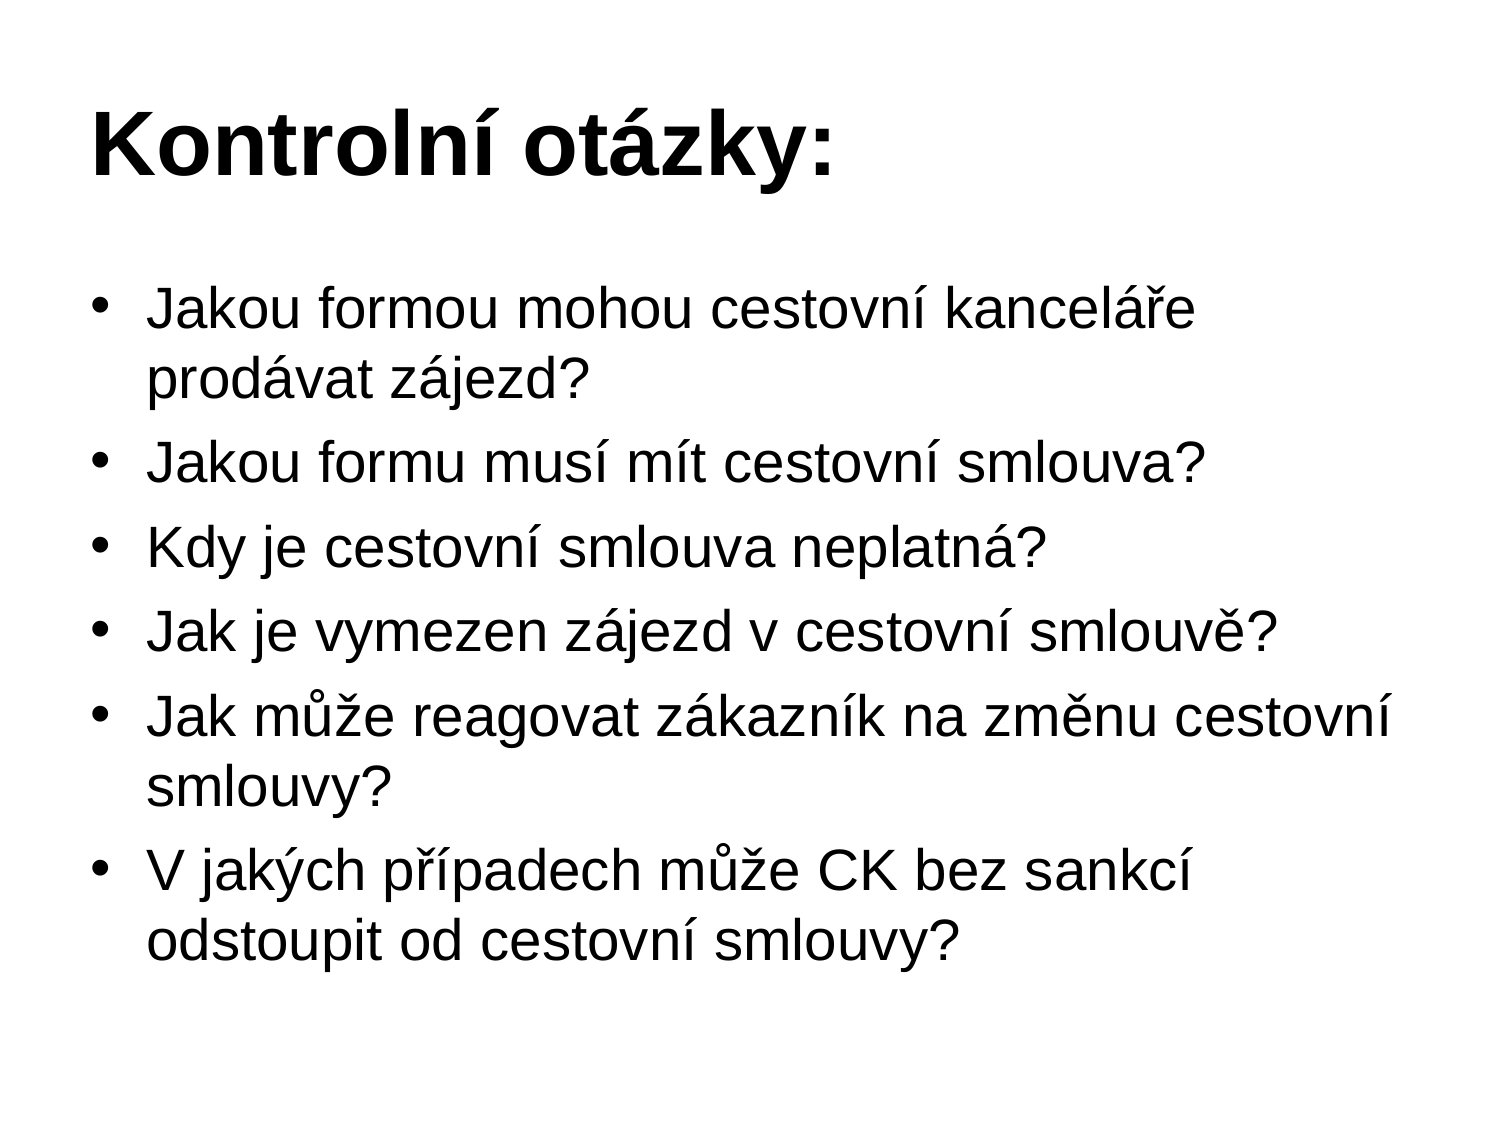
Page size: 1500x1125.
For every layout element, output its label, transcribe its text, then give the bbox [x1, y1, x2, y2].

list Jakou formou mohou cestovní kanceláře prodávat zájezd? Jakou formu musí mít cestovní smlouva? Kdy je cestovní smlouva neplatná? Jak je vymezen zájezd v cestovní smlouvě? Jak může reagovat zákazník na změnu cestovní smlouvy? V jakých případech může CK bez sankcí odstoupit od cestovní smlouvy? [75, 262, 1426, 1125]
title Kontrolní otázky: [75, 45, 1426, 233]
